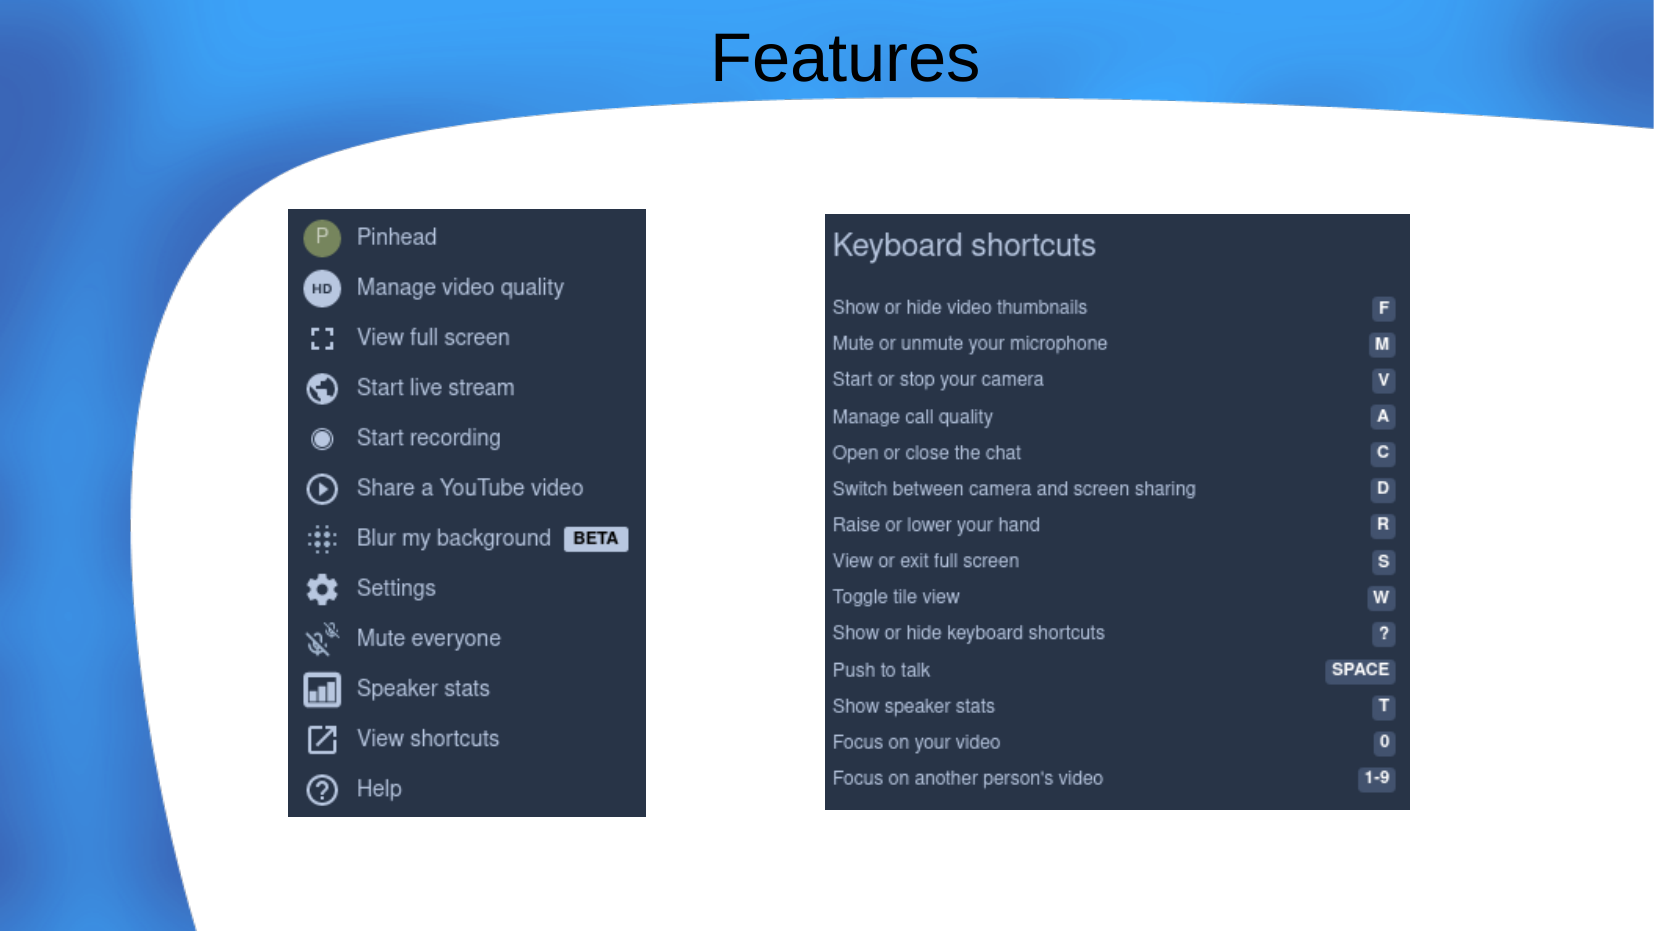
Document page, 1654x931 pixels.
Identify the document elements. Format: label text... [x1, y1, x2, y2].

title Features [101, 0, 1591, 136]
picture [0, 0, 1654, 931]
